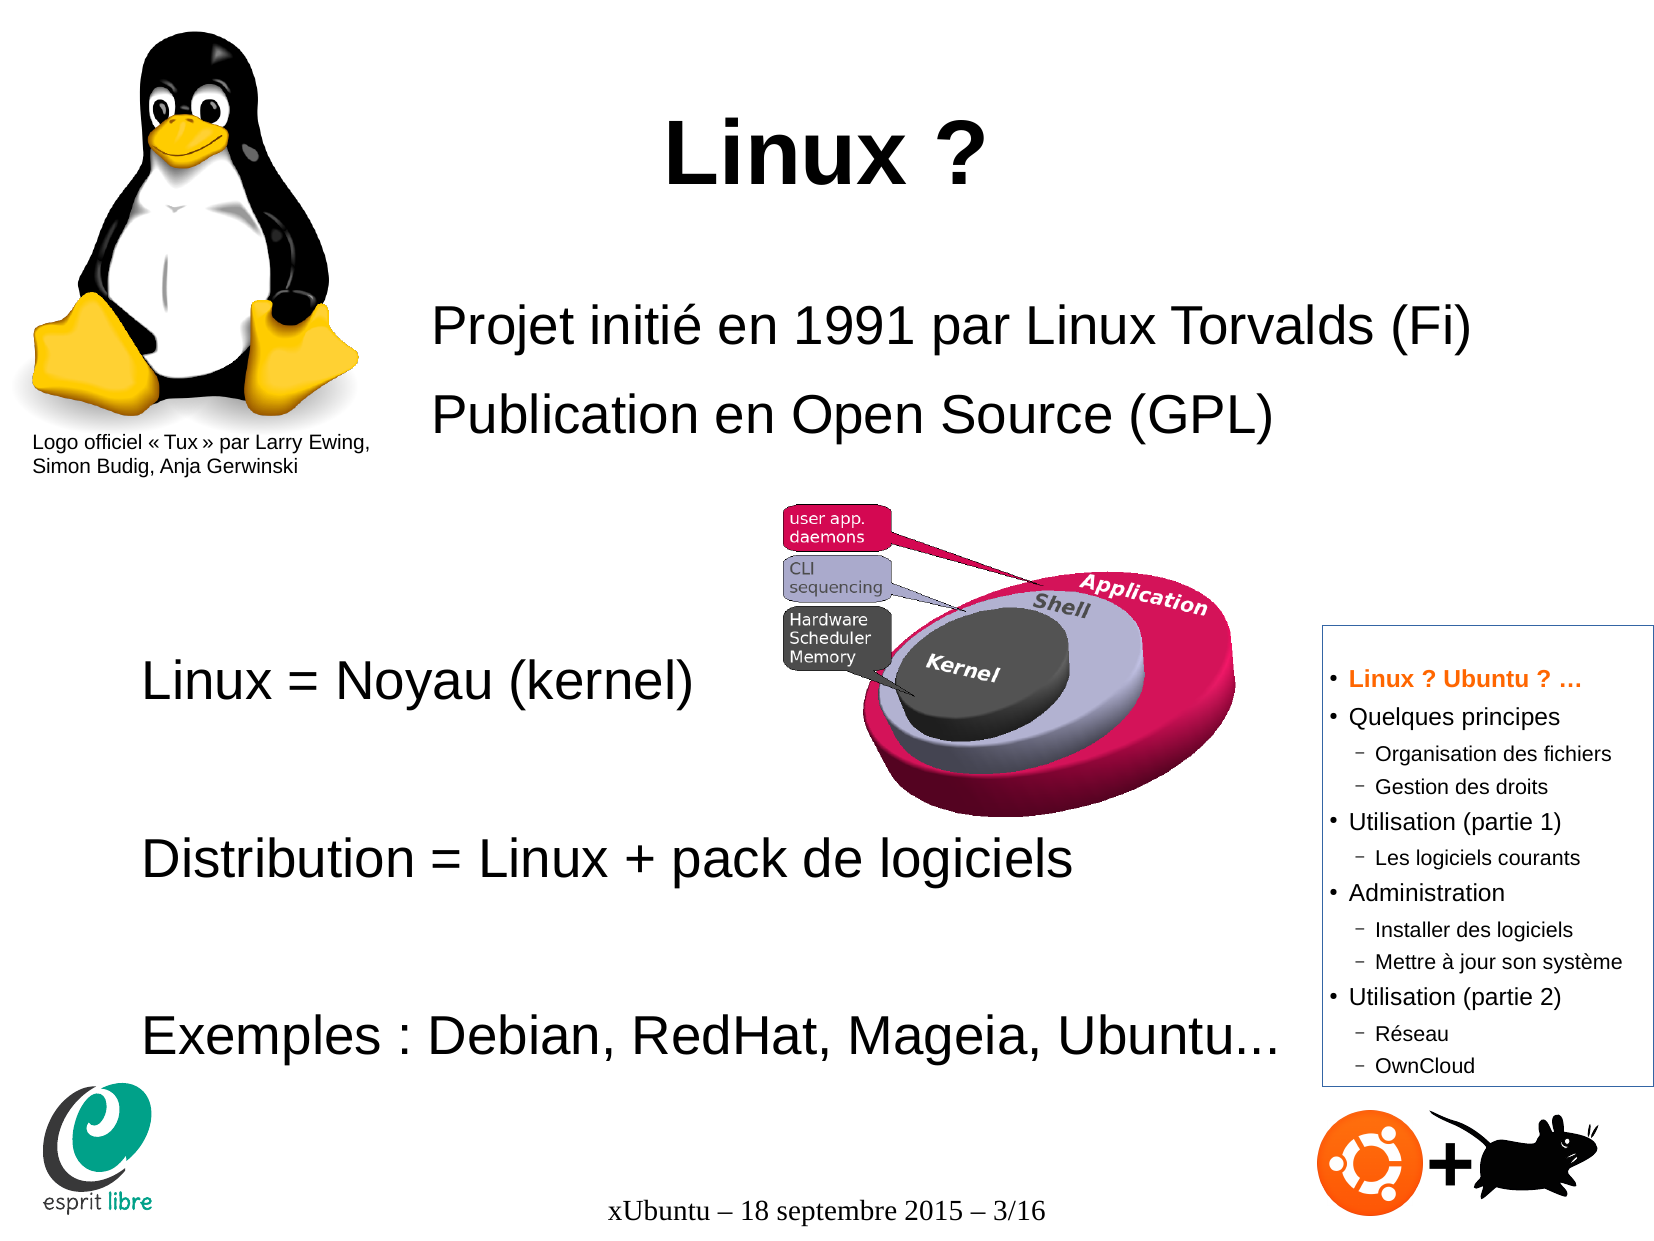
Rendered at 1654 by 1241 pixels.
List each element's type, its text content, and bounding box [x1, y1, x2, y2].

picture [1317, 1110, 1423, 1216]
picture [12, 11, 378, 436]
list Linux ? Ubuntu ? … Quelques principes Organisation des fichiers Gestion des droits Utilisation (partie 1) Les logiciels courants Administration Installer des logiciels Mettre à jour son système Utilisation (partie 2) Réseau OwnCloud [1322, 625, 1654, 1087]
text_box Logo officiel « Tux » par Larry Ewing, Simon Budig, Anja Gerwinski [17, 423, 391, 486]
title Linux ? [378, 49, 1571, 257]
list Projet initié en 1991 par Linux Torvalds (Fi) Publication en Open Source (GPL) Linux = Noyau (kernel) Distribution = Linux + pack de logiciels Exemples : Debian, RedHat, Mageia, Ubuntu... [141, 295, 1619, 1075]
